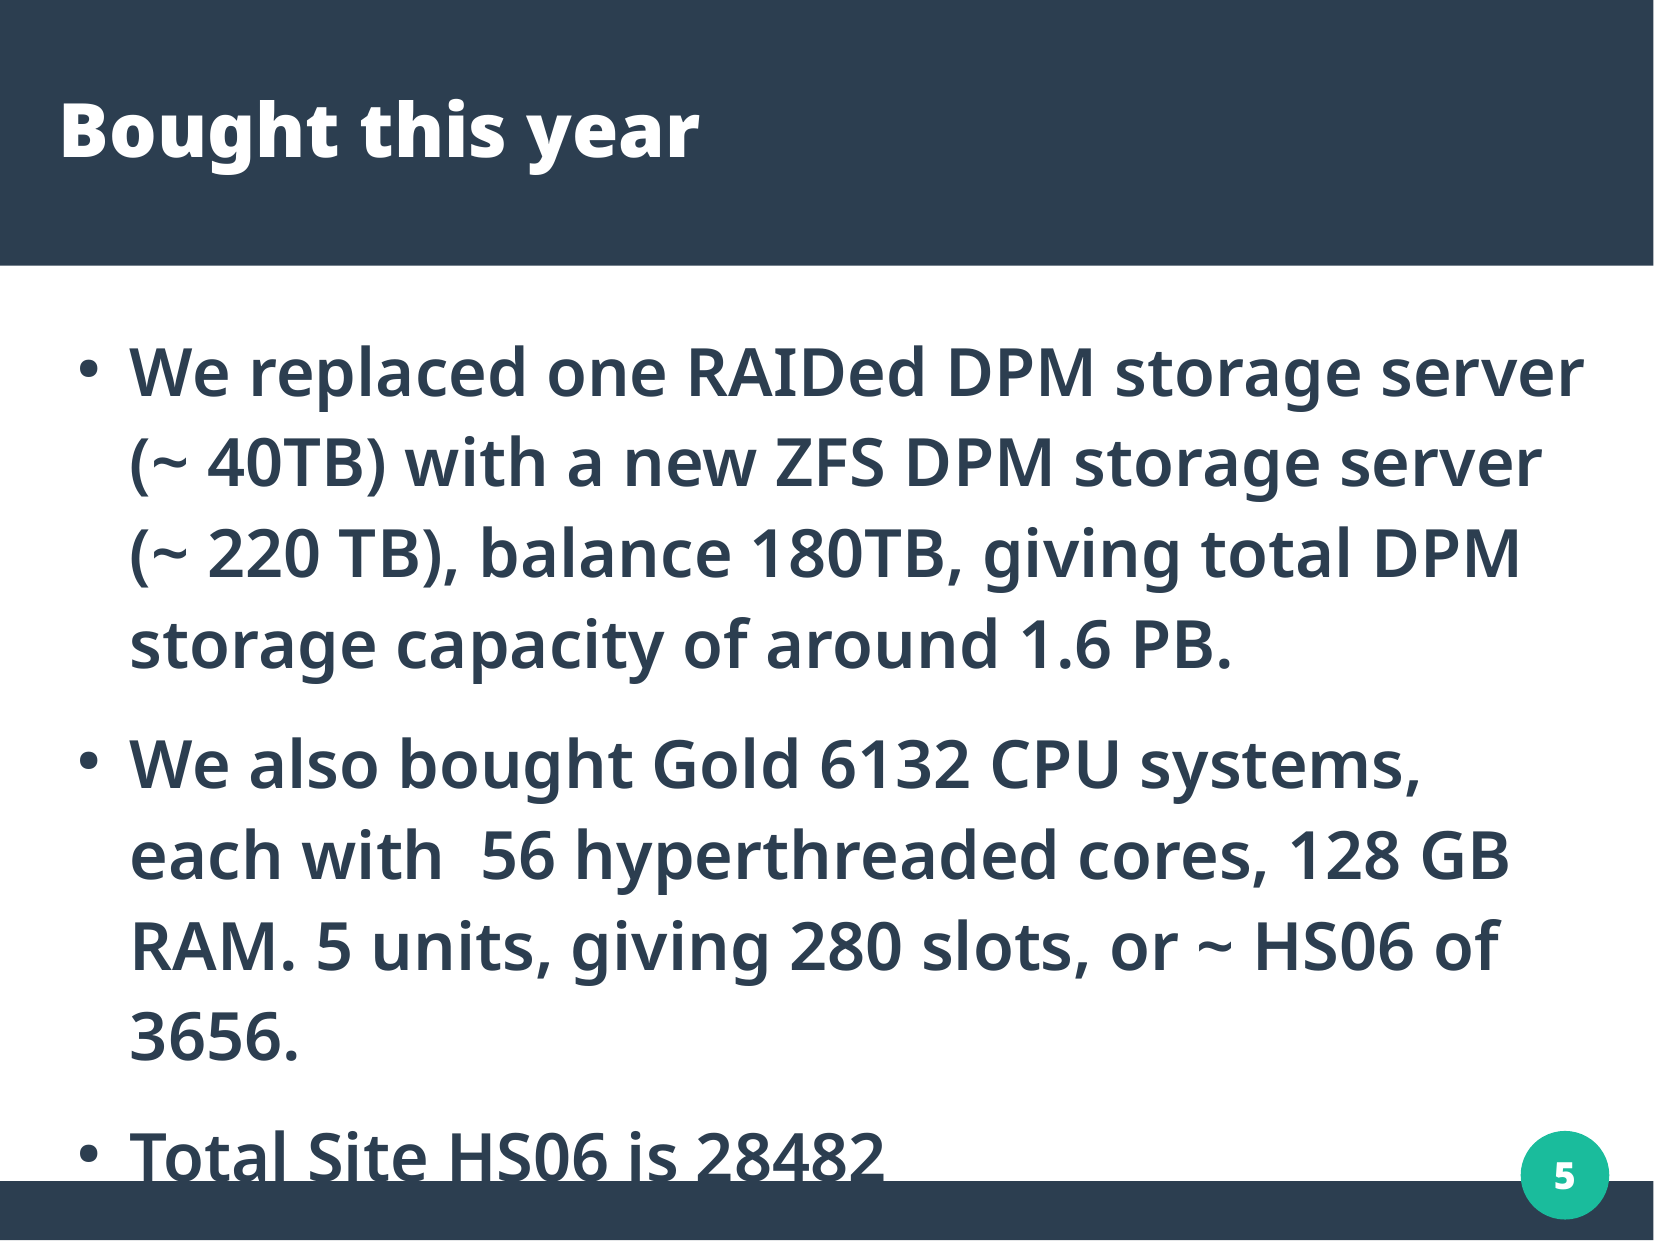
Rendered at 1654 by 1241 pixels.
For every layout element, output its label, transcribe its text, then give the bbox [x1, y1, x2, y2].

title Bought this year [59, 49, 1595, 207]
list We replaced one RAIDed DPM storage server (~ 40TB) with a new ZFS DPM storage server (~ 220 TB), balance 180TB, giving total DPM storage capacity of around 1.6 PB. We also bought Gold 6132 CPU systems, each with 56 hyperthreaded cores, 128 GB RAM. 5 units, giving 280 slots, or ~ HS06 of 3656. Total Site HS06 is 28482 Total Site Cpus is 2691 [59, 324, 1595, 1152]
